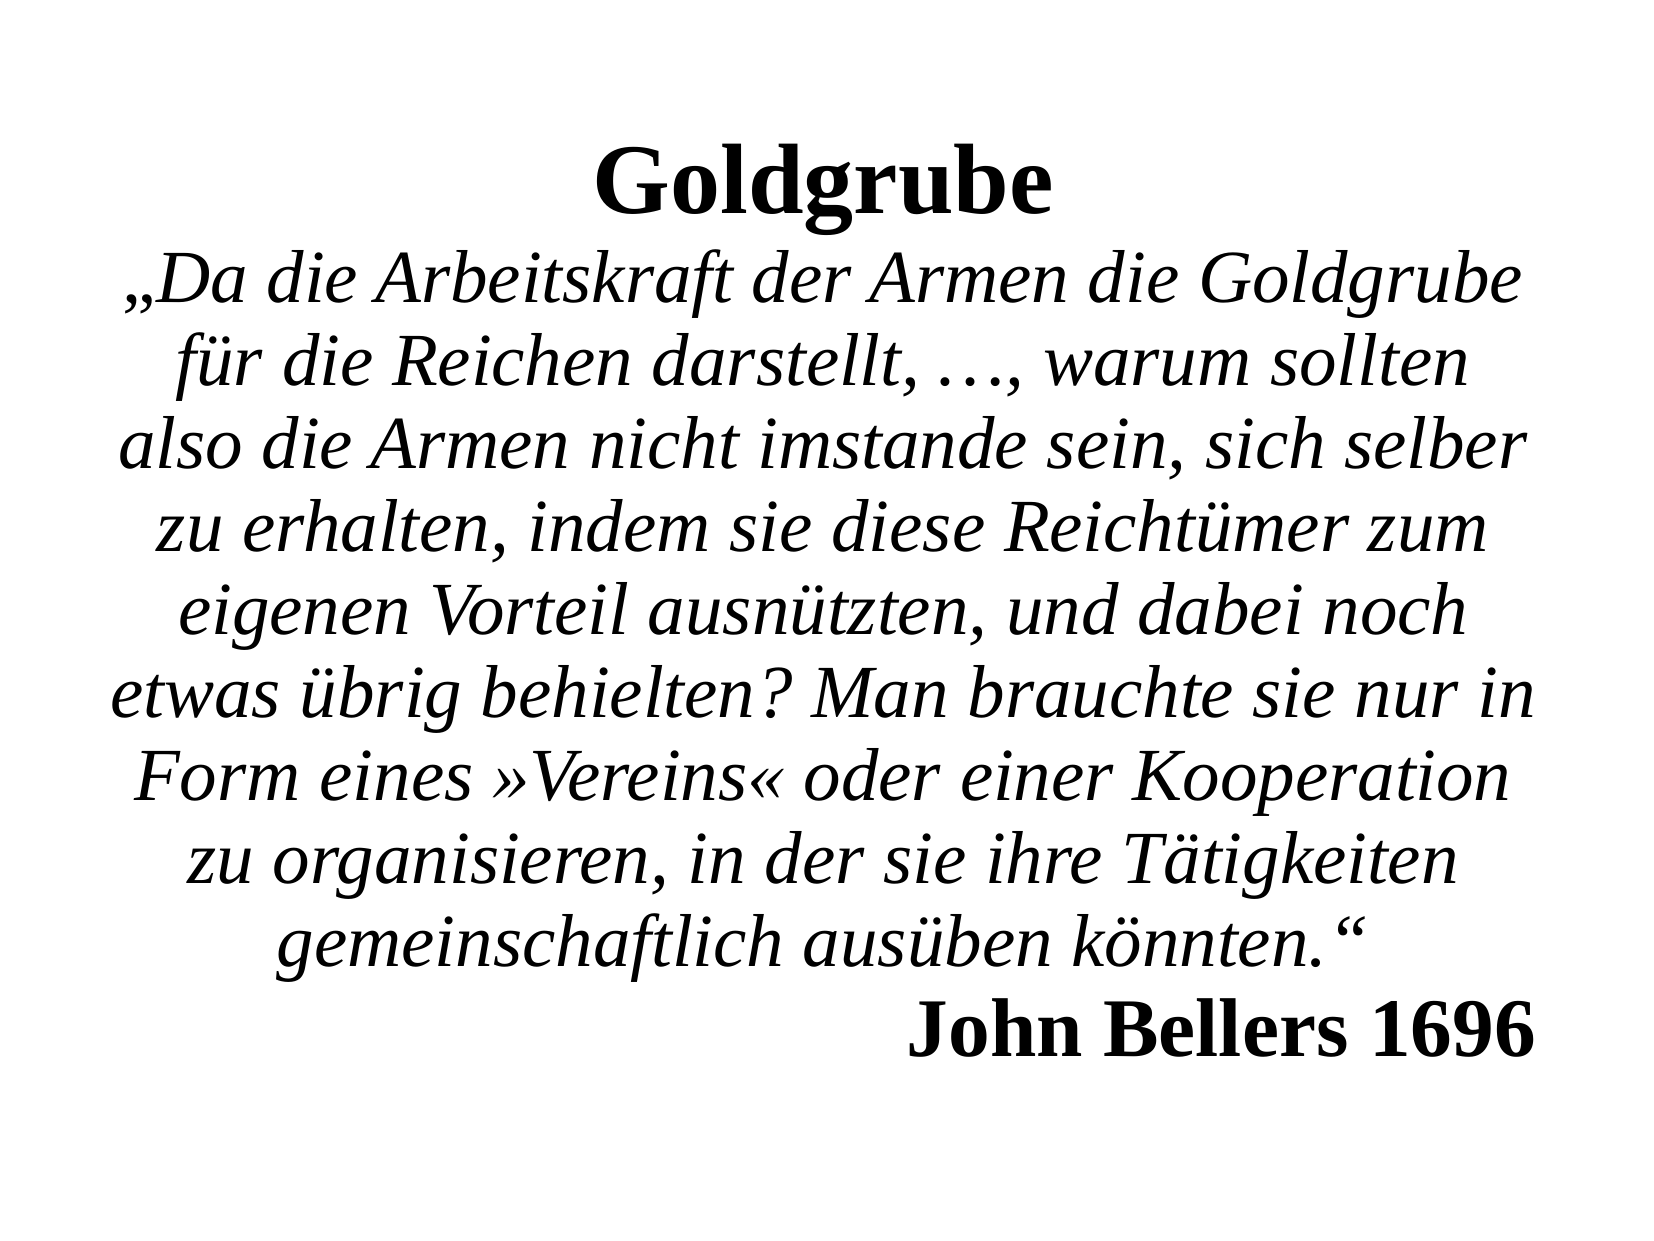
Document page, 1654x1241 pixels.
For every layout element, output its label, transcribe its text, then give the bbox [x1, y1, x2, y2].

text_box Goldgrube „Da die Arbeitskraft der Armen die Goldgrube für die Reichen darstellt, …, warum sollten also die Armen nicht imstande sein, sich selber zu erhalten, indem sie diese Reichtümer zum eigenen Vorteil ausnützten, und dabei noch etwas übrig behielten? Man brauchte sie nur in Form eines »Vereins« oder einer Kooperation zu organisieren, in der sie ihre Tätigkeiten gemeinschaftlich ausüben könnten.“ John Bellers 1696 [95, 76, 1562, 1125]
